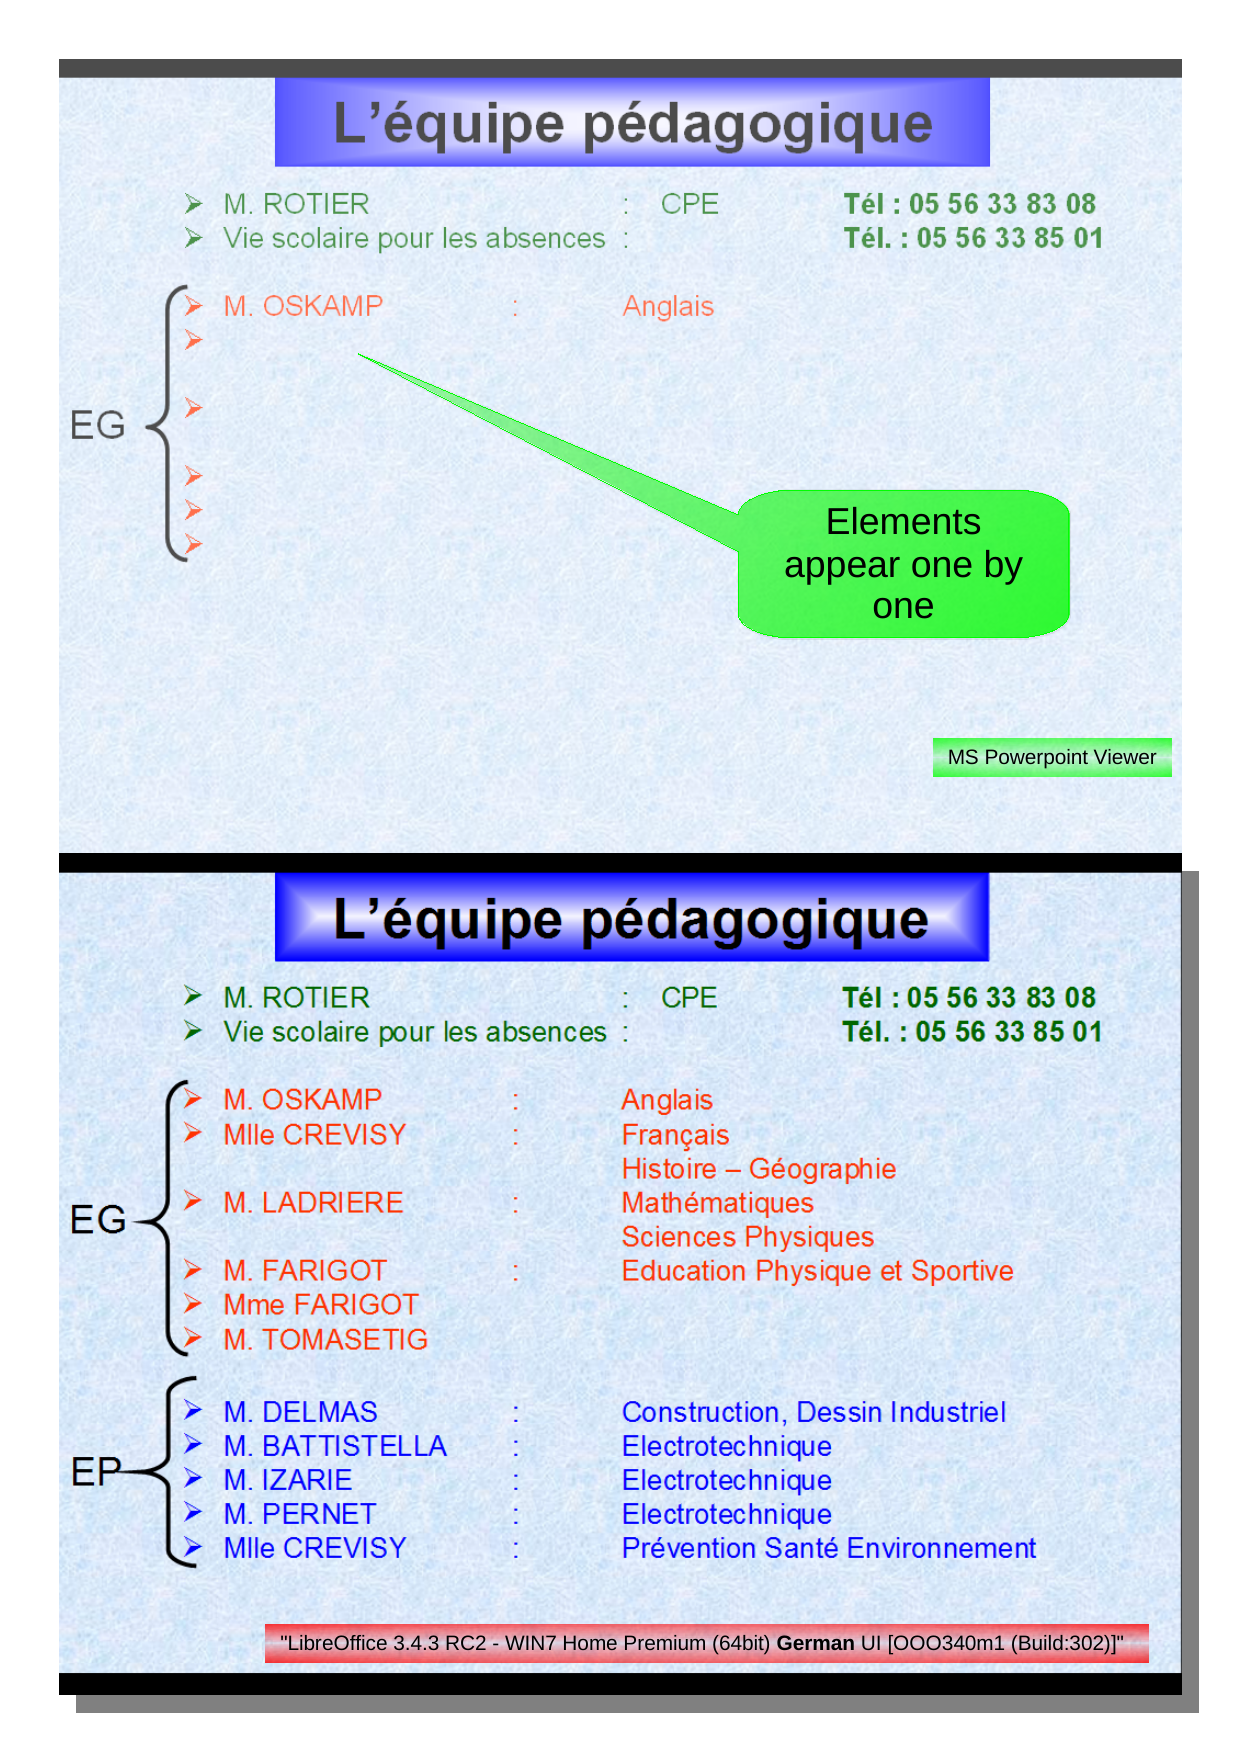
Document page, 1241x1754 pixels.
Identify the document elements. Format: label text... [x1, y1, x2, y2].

picture [59, 59, 1182, 1695]
text_box "LibreOffice 3.4.3 RC2 - WIN7 Home Premium (64bit) German UI [OOO340m1 (Build:302)]" [265, 1624, 1149, 1663]
text_box Elements appear one by one [358, 353, 1069, 638]
text_box MS Powerpoint Viewer [933, 738, 1172, 776]
